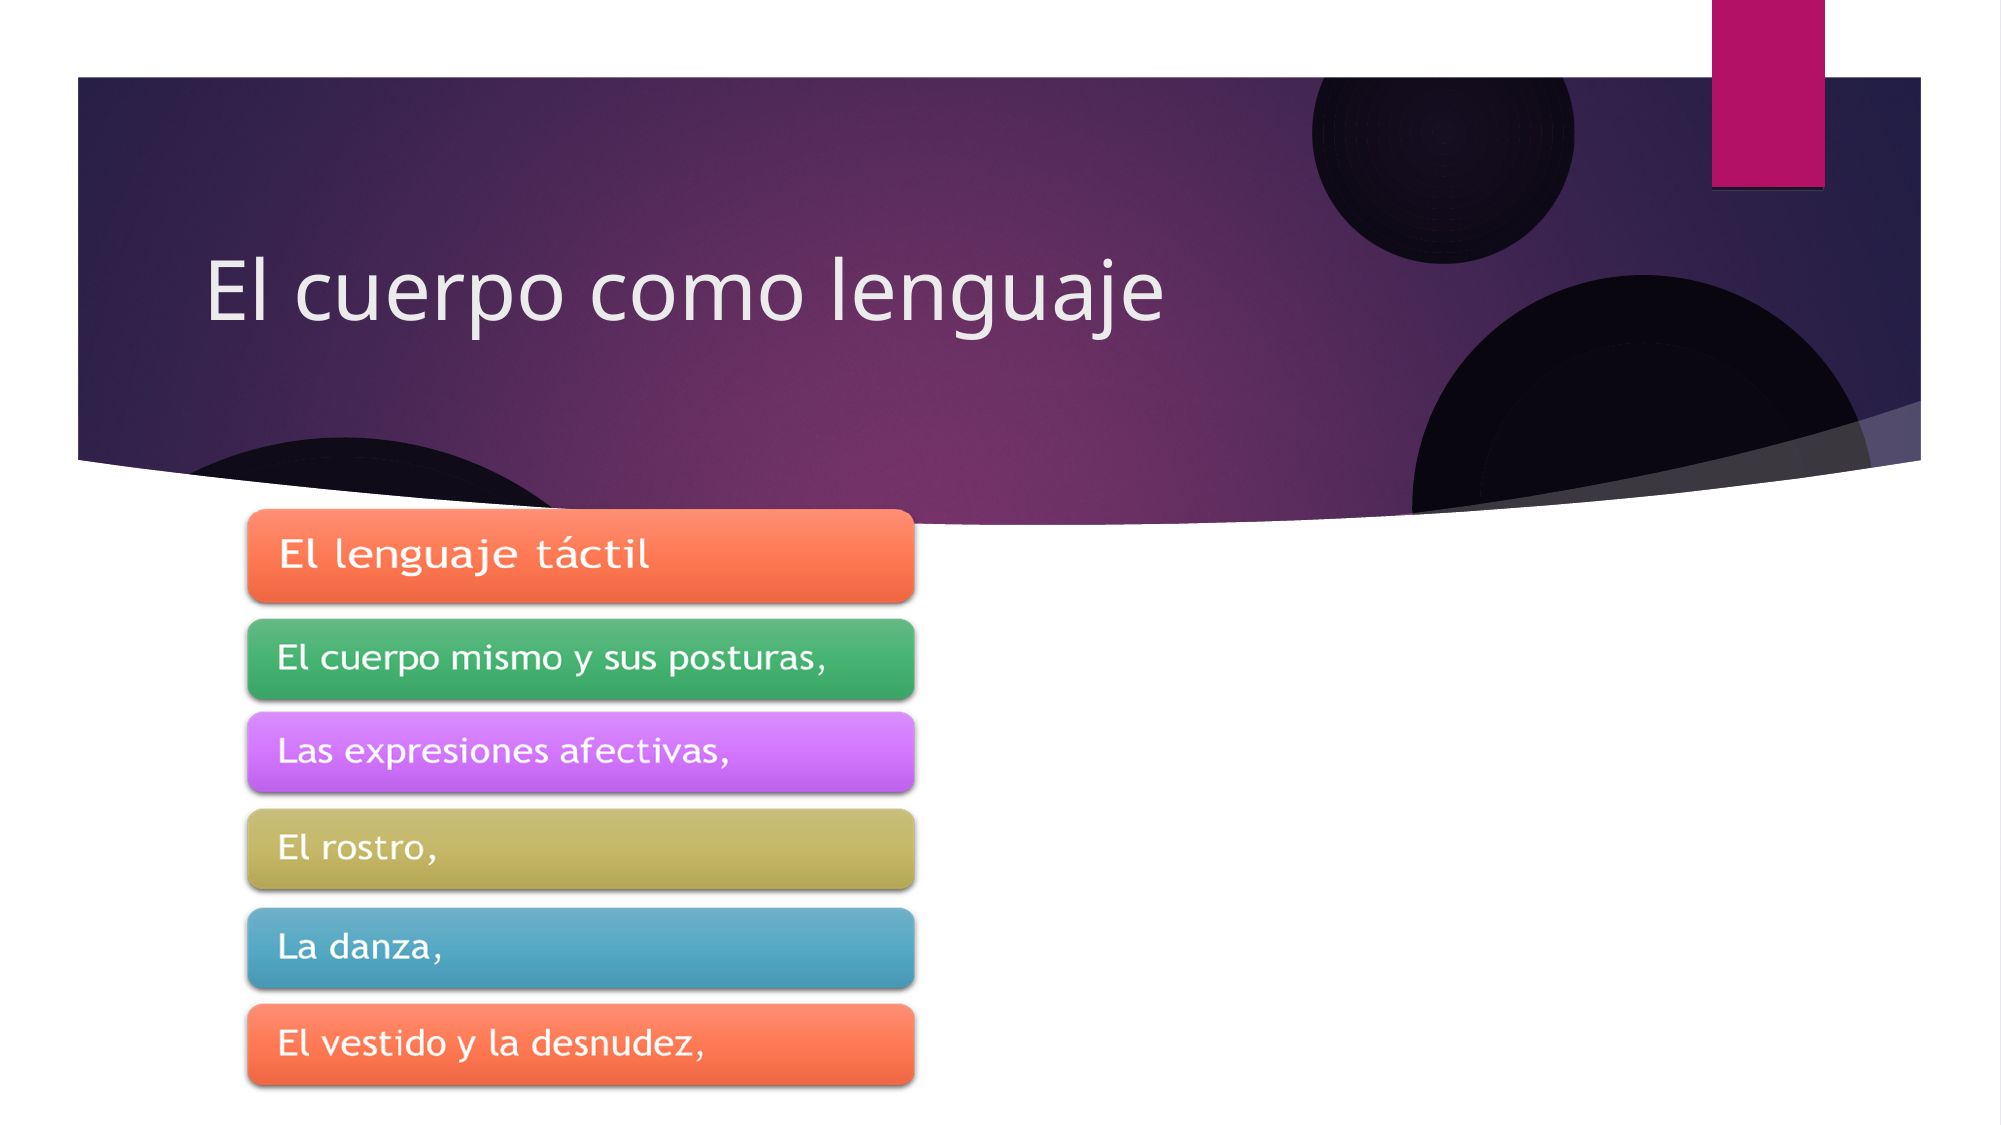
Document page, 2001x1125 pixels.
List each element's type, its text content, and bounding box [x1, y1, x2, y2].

picture [238, 503, 923, 901]
title El cuerpo como lenguaje [188, 174, 1638, 400]
picture [238, 902, 923, 1097]
